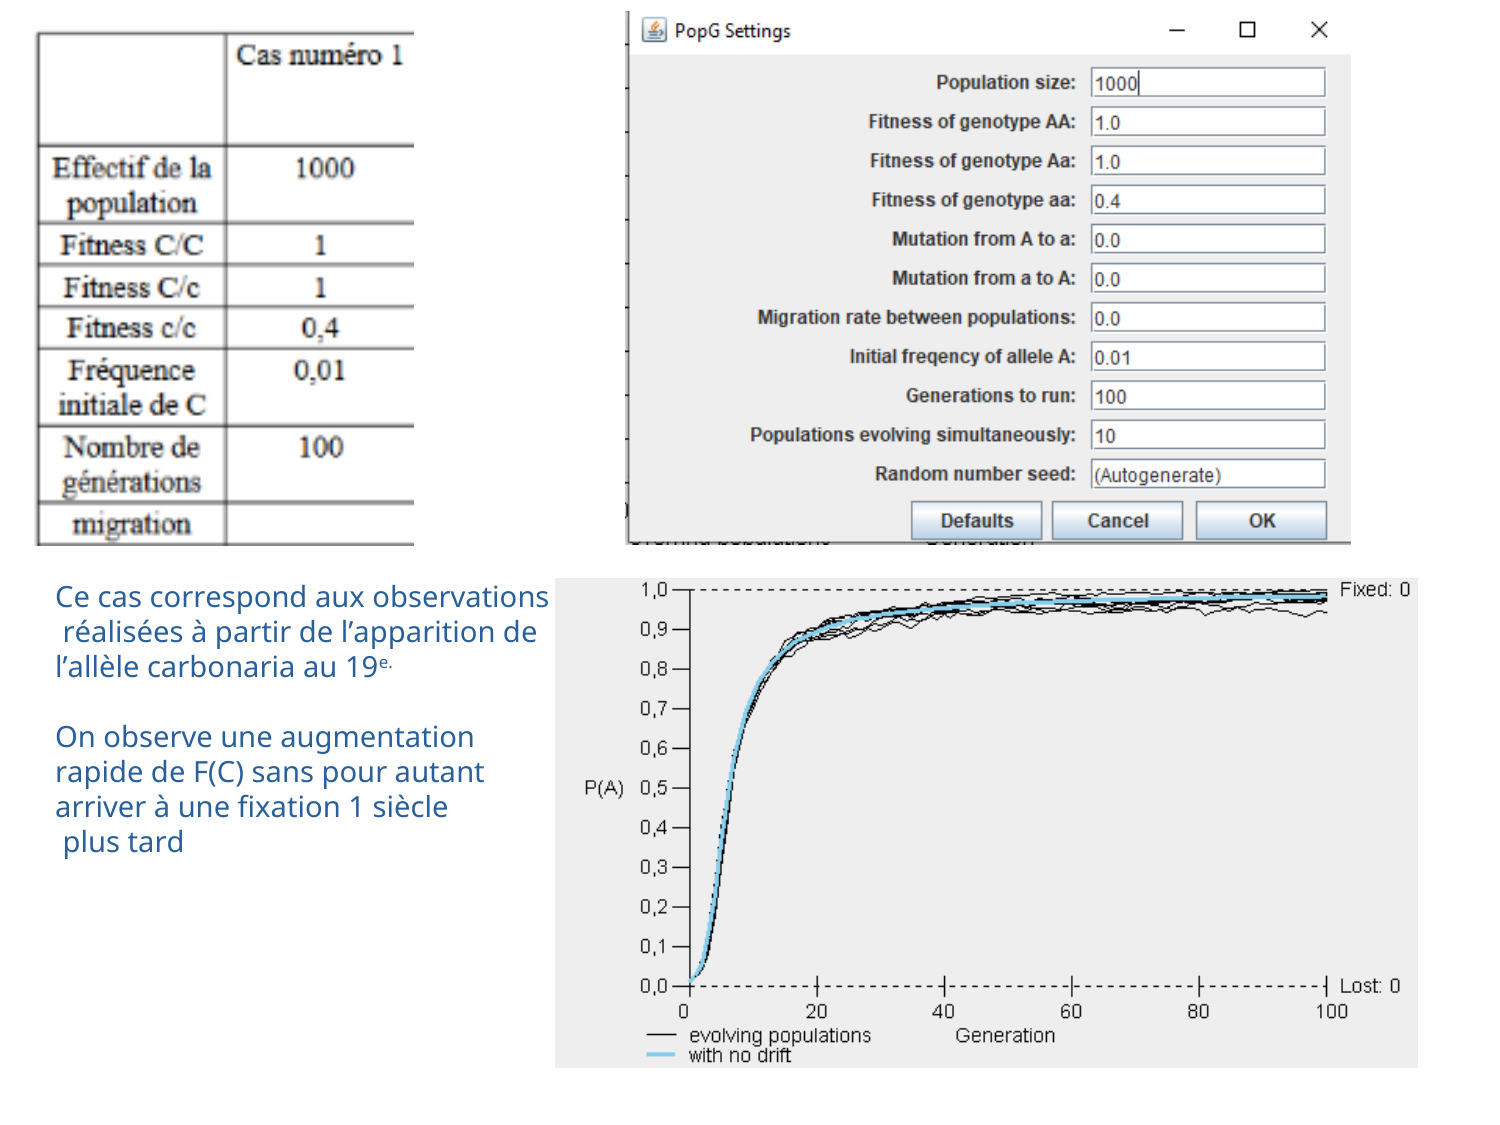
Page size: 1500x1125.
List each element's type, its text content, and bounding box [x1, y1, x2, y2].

picture [1087, 578, 1418, 1068]
picture [625, 11, 1351, 545]
text_box Ce cas correspond aux observations réalisées à partir de l’apparition de l’allèle carbonaria au 19e. On observe une augmentation rapide de F(C) sans pour autant arriver à une fixation 1 siècle plus tard [40, 571, 1087, 1068]
picture [23, 23, 414, 546]
